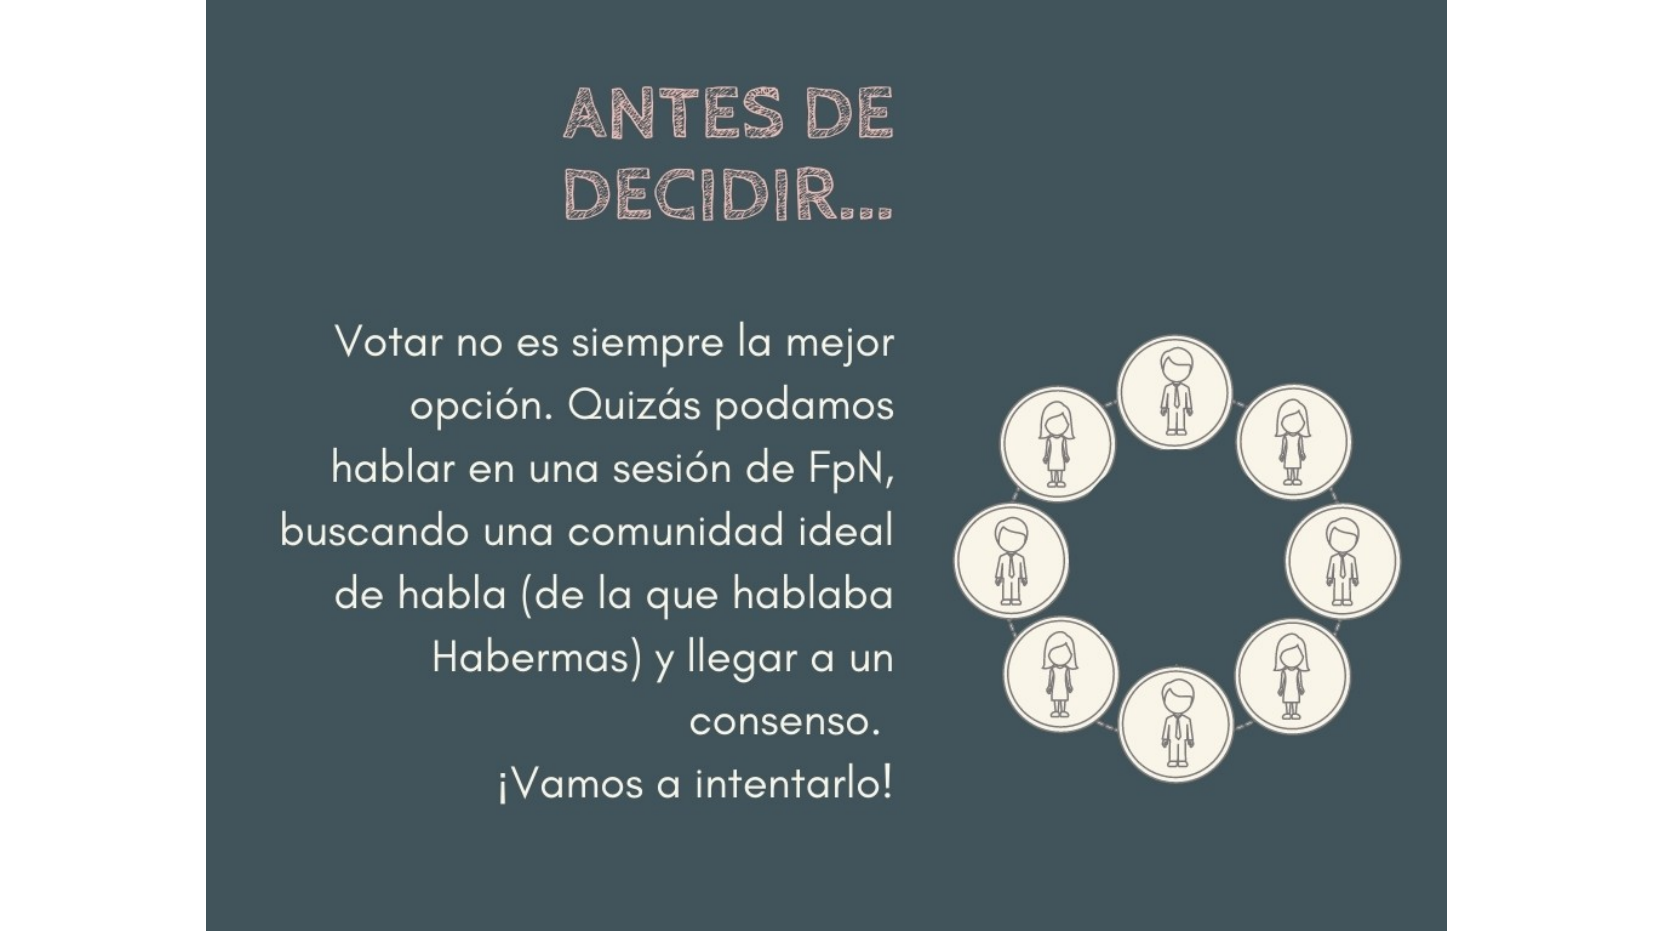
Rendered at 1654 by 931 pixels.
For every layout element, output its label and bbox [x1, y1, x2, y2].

picture [206, 0, 1447, 931]
